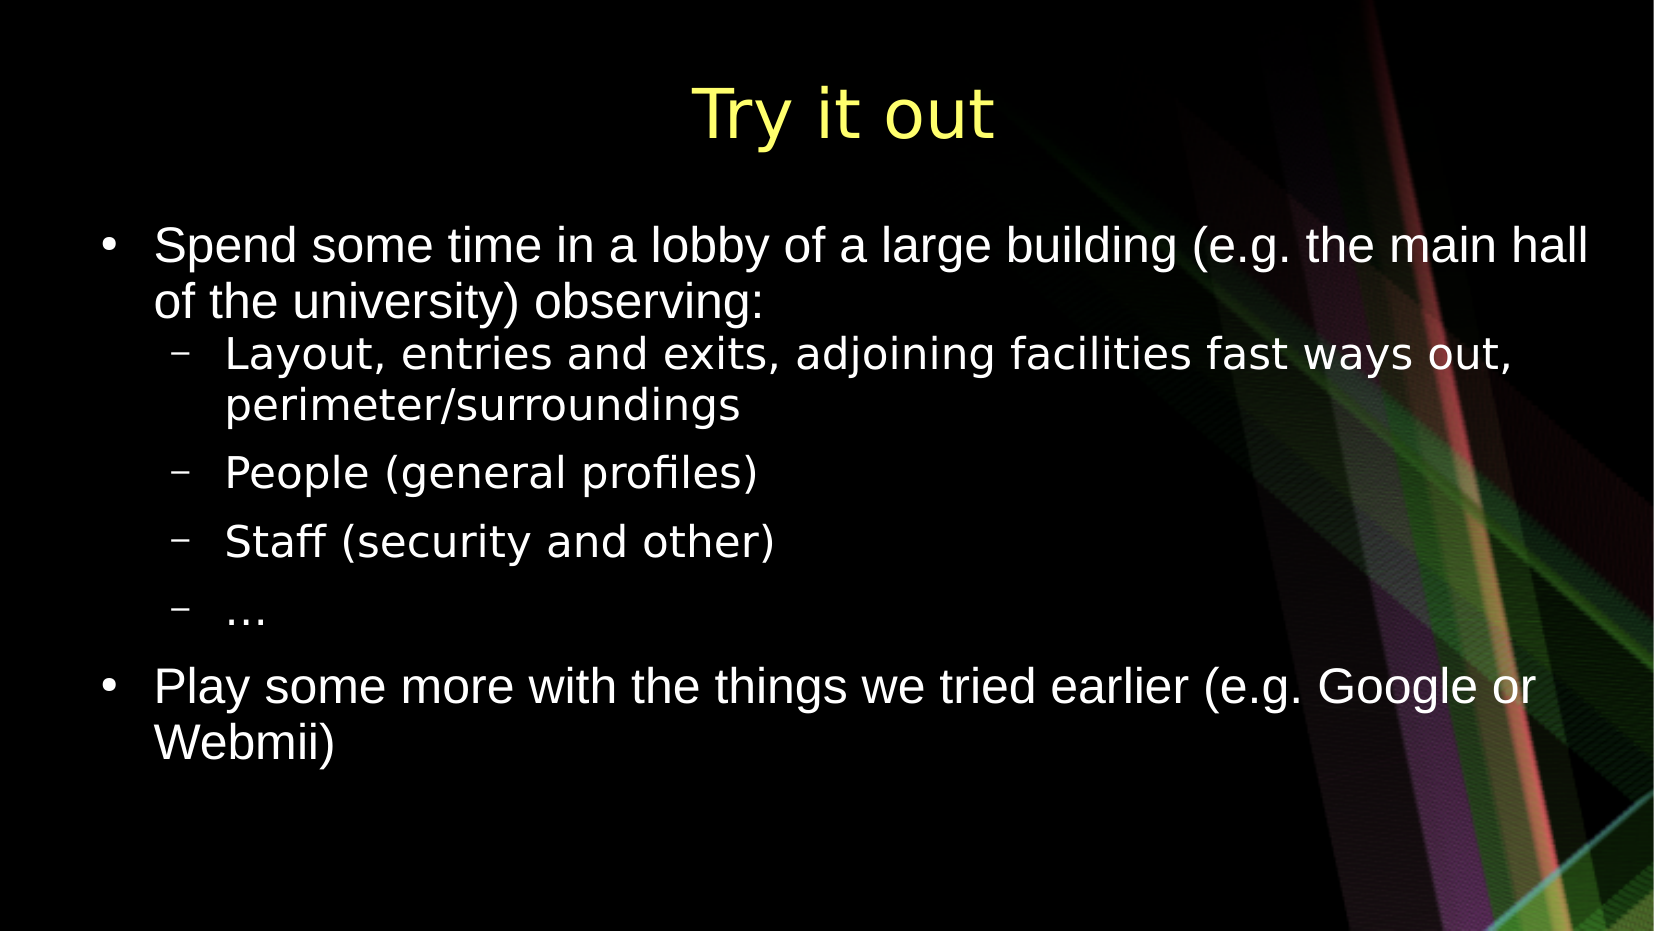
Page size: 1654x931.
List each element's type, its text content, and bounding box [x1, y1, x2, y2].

list Spend some time in a lobby of a large building (e.g. the main hall of the university) observing: Layout, entries and exits, adjoining facilities fast ways out, perimeter/surroundings People (general profiles) Staff (security and other) … Play some more with the things we tried earlier (e.g. Google or Webmii) [82, 217, 1607, 898]
title Try it out [82, 37, 1607, 193]
picture [0, 0, 1654, 931]
